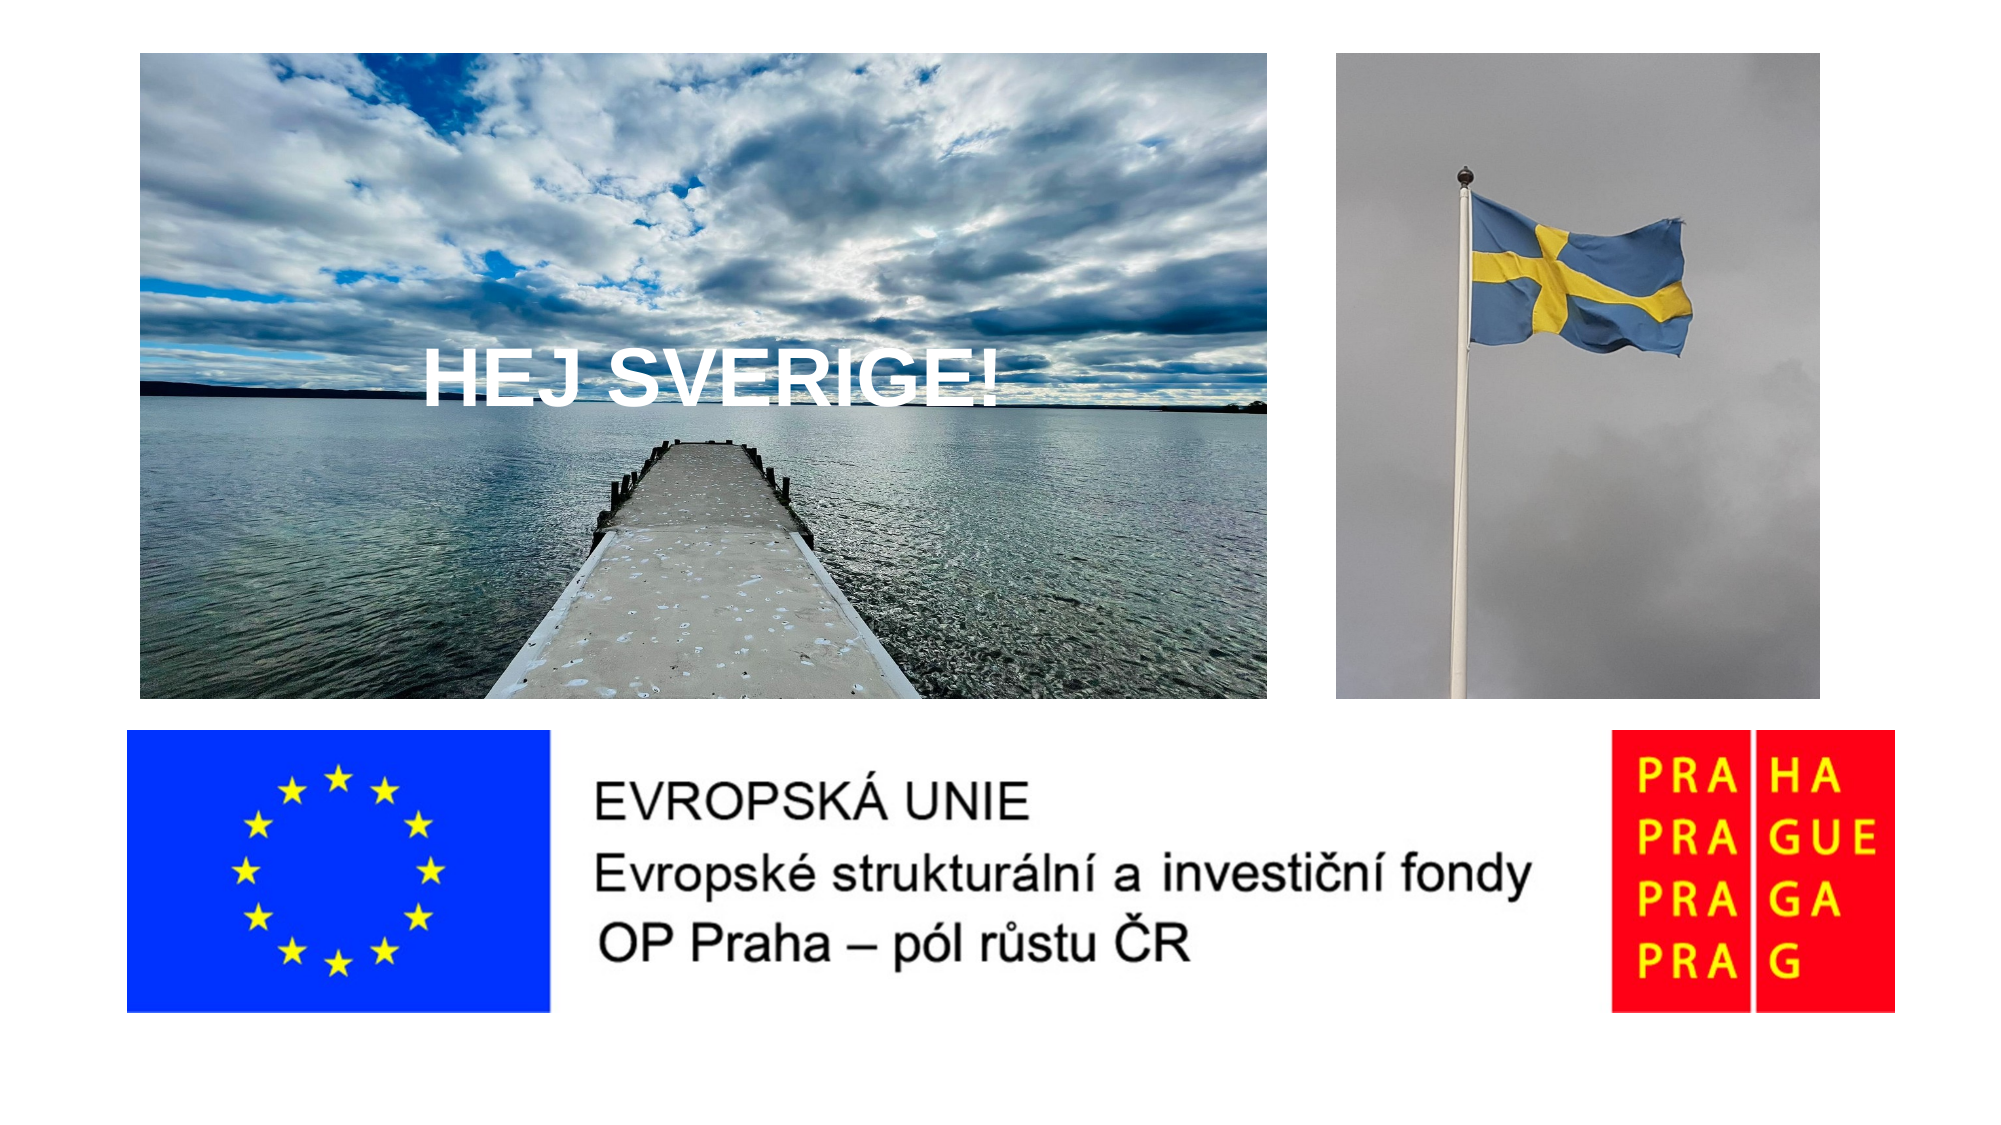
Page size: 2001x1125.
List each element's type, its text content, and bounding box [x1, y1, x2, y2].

picture [127, 730, 1895, 1013]
picture [149, 282, 159, 286]
picture [140, 53, 1267, 699]
picture [1336, 53, 1820, 699]
text_box HEJ SVERIGE! [406, 315, 1267, 432]
